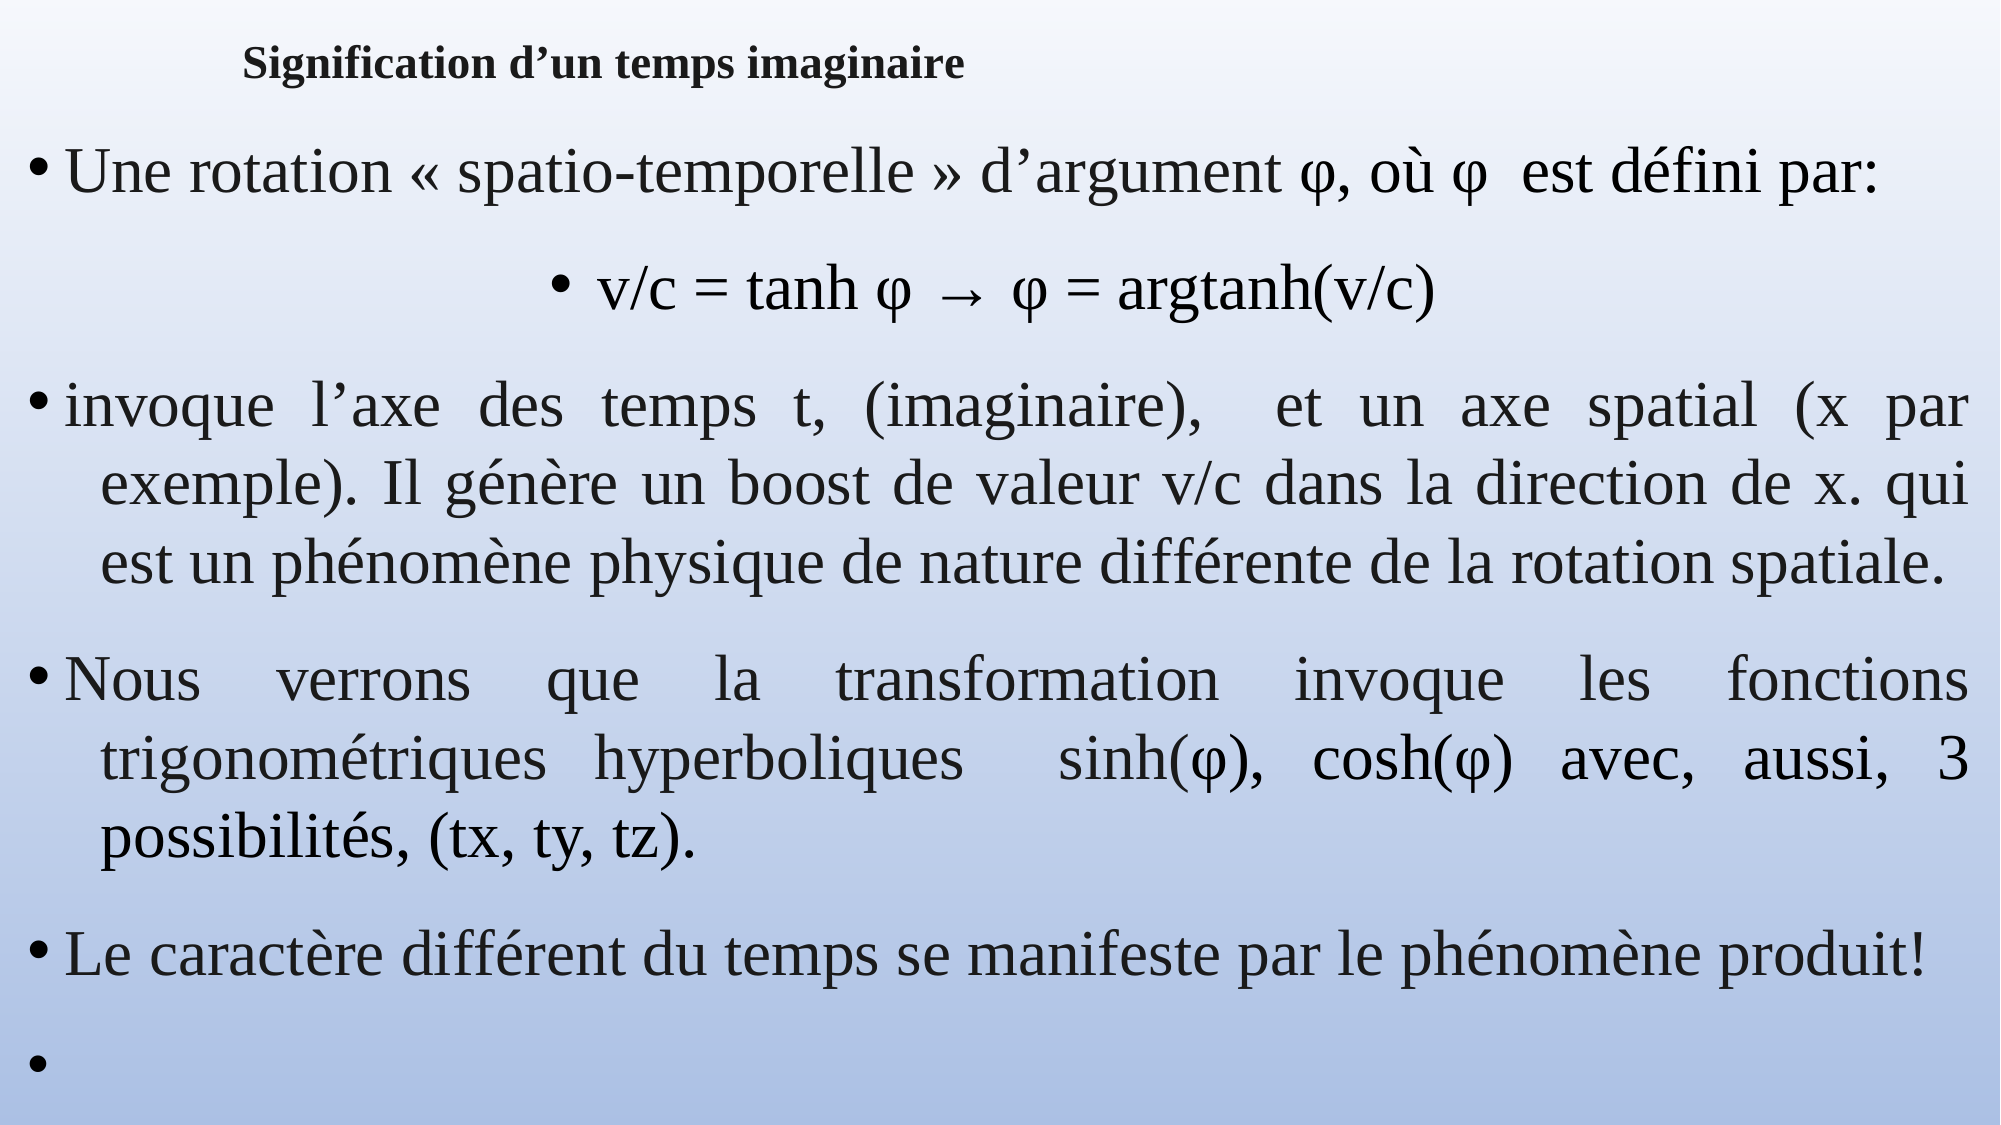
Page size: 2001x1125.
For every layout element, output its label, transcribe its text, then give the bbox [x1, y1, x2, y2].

title Signification d’un temps imaginaire [227, 0, 1744, 119]
list Une rotation « spatio-temporelle » d’argument φ, où φ est défini par: v/c = tanh φ → φ = argtanh(v/c) invoque l’axe des temps t, (imaginaire), et un axe spatial (x par exemple). Il génère un boost de valeur v/c dans la direction de x. qui est un phénomène physique de nature différente de la rotation spatiale. Nous verrons que la transformation invoque les fonctions trigonométriques hyperboliques sinh(φ), cosh(φ) avec, aussi, 3 possibilités, (tx, ty, tz). Le caractère différent du temps se manifeste par le phénomène produit! [12, 119, 1986, 1125]
